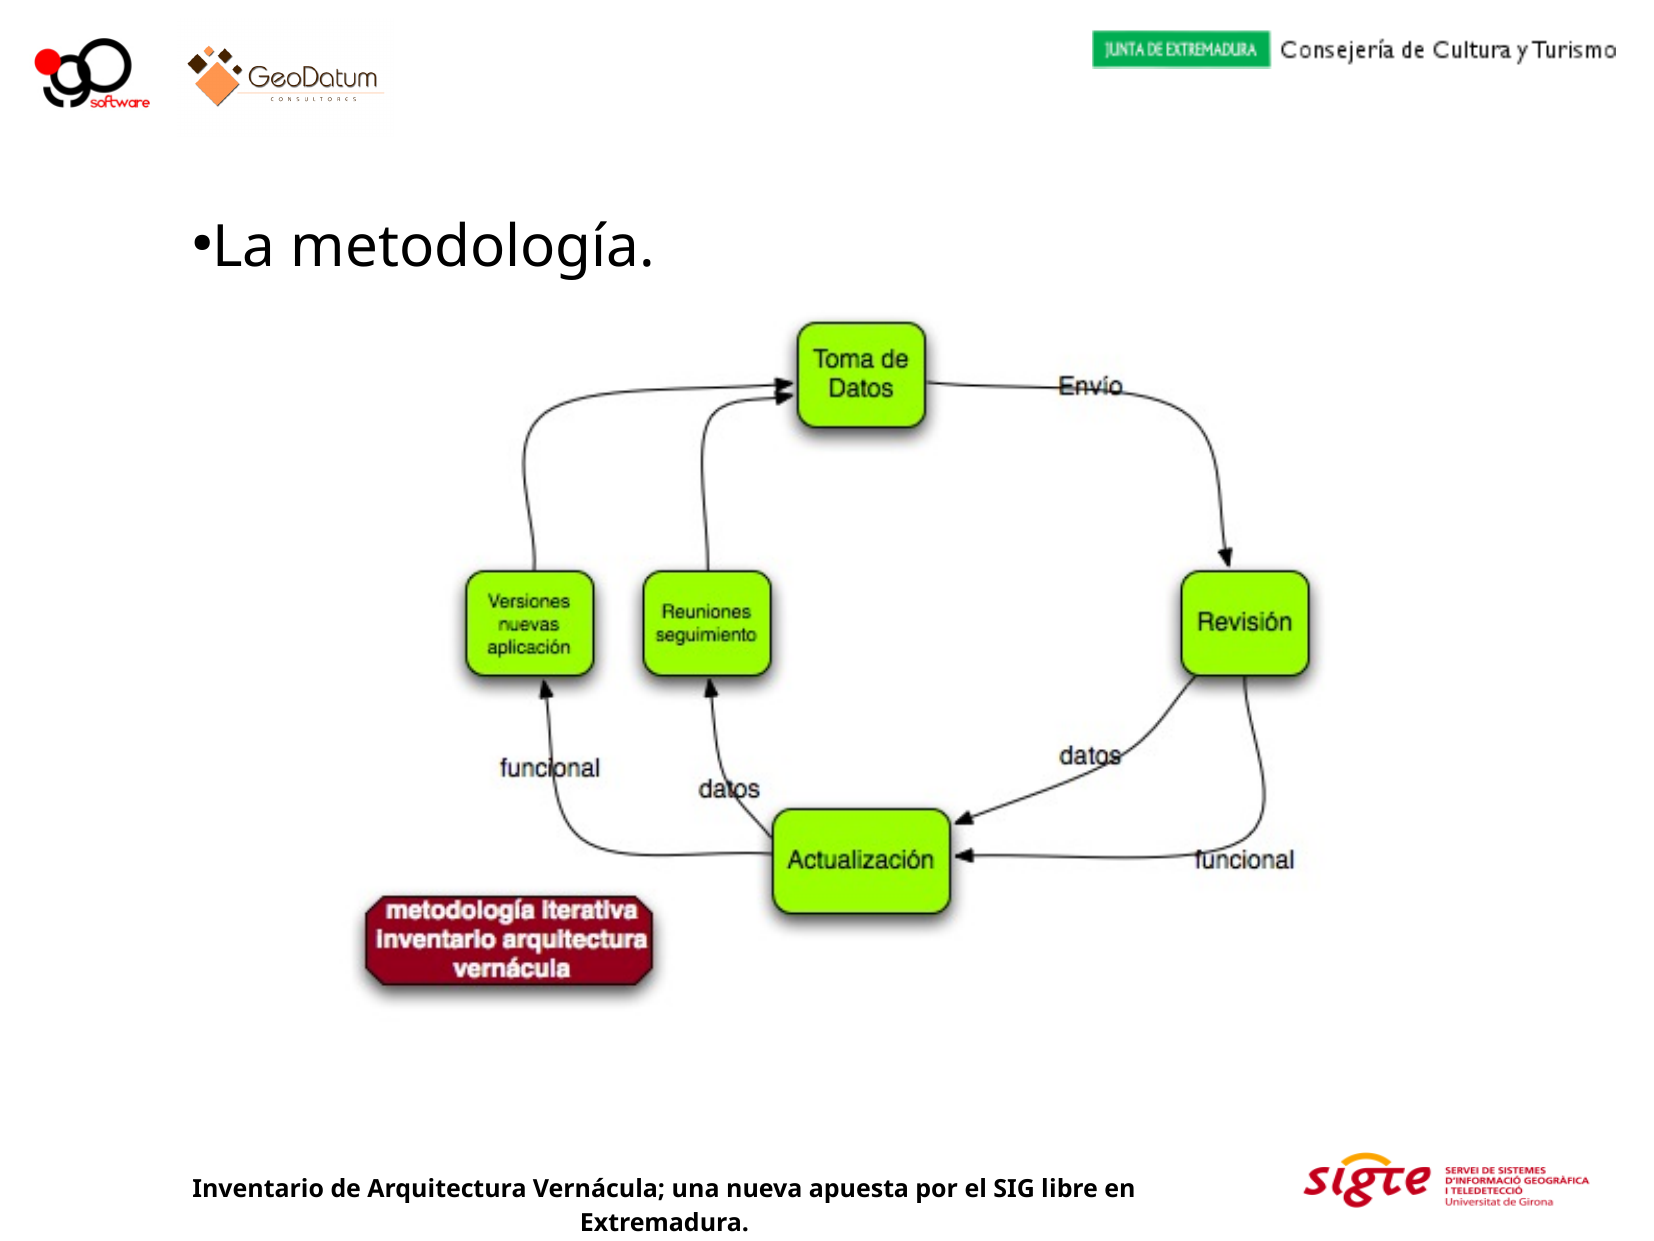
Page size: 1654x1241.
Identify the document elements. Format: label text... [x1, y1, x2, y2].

picture [324, 289, 1352, 1034]
text_box La metodología. [177, 197, 739, 384]
picture [177, 18, 394, 137]
text_box Inventario de Arquitectura Vernácula; una nueva apuesta por el SIG libre en Extremadura. [0, 1162, 1287, 1211]
picture [1092, 29, 1616, 70]
picture [29, 30, 155, 119]
picture [1299, 1151, 1592, 1211]
